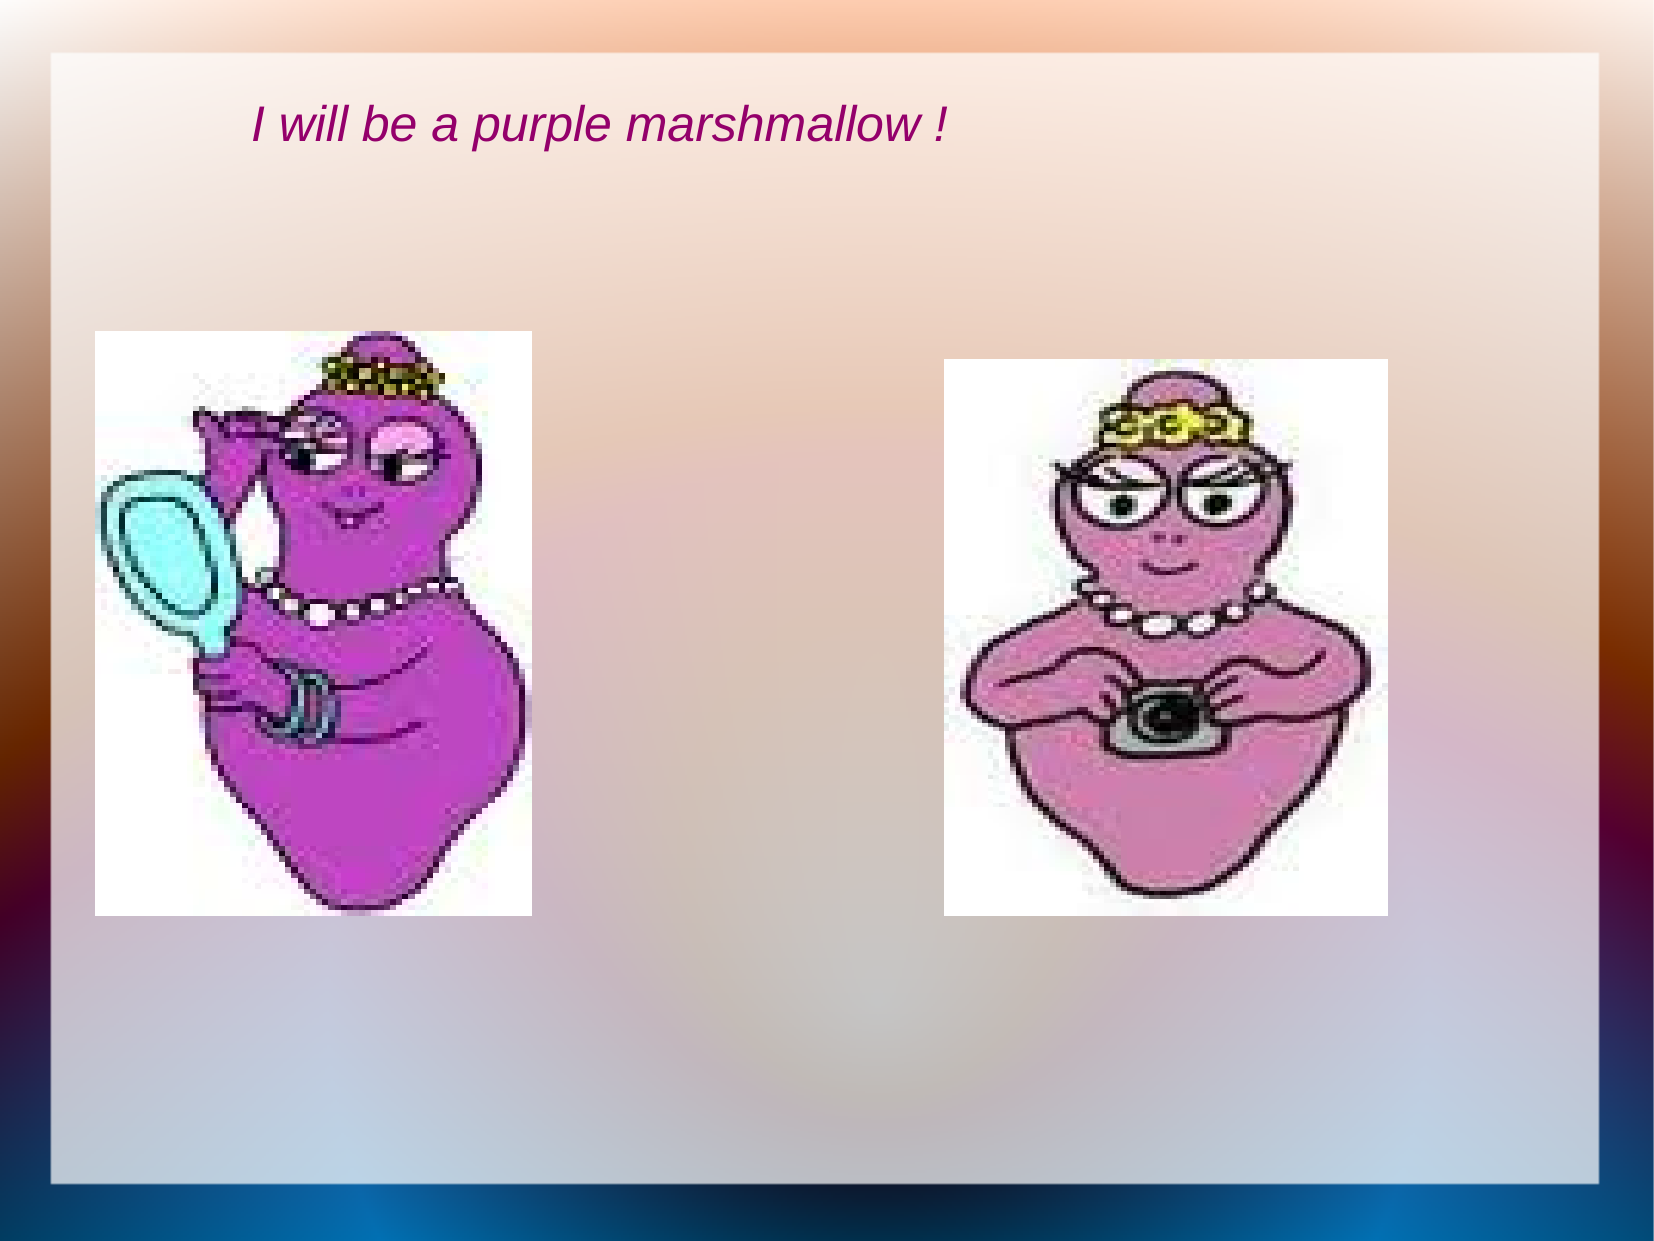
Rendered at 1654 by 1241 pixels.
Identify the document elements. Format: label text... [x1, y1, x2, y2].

text_box I will be a purple marshmallow ! [236, 88, 1300, 272]
picture [0, 0, 1654, 1241]
